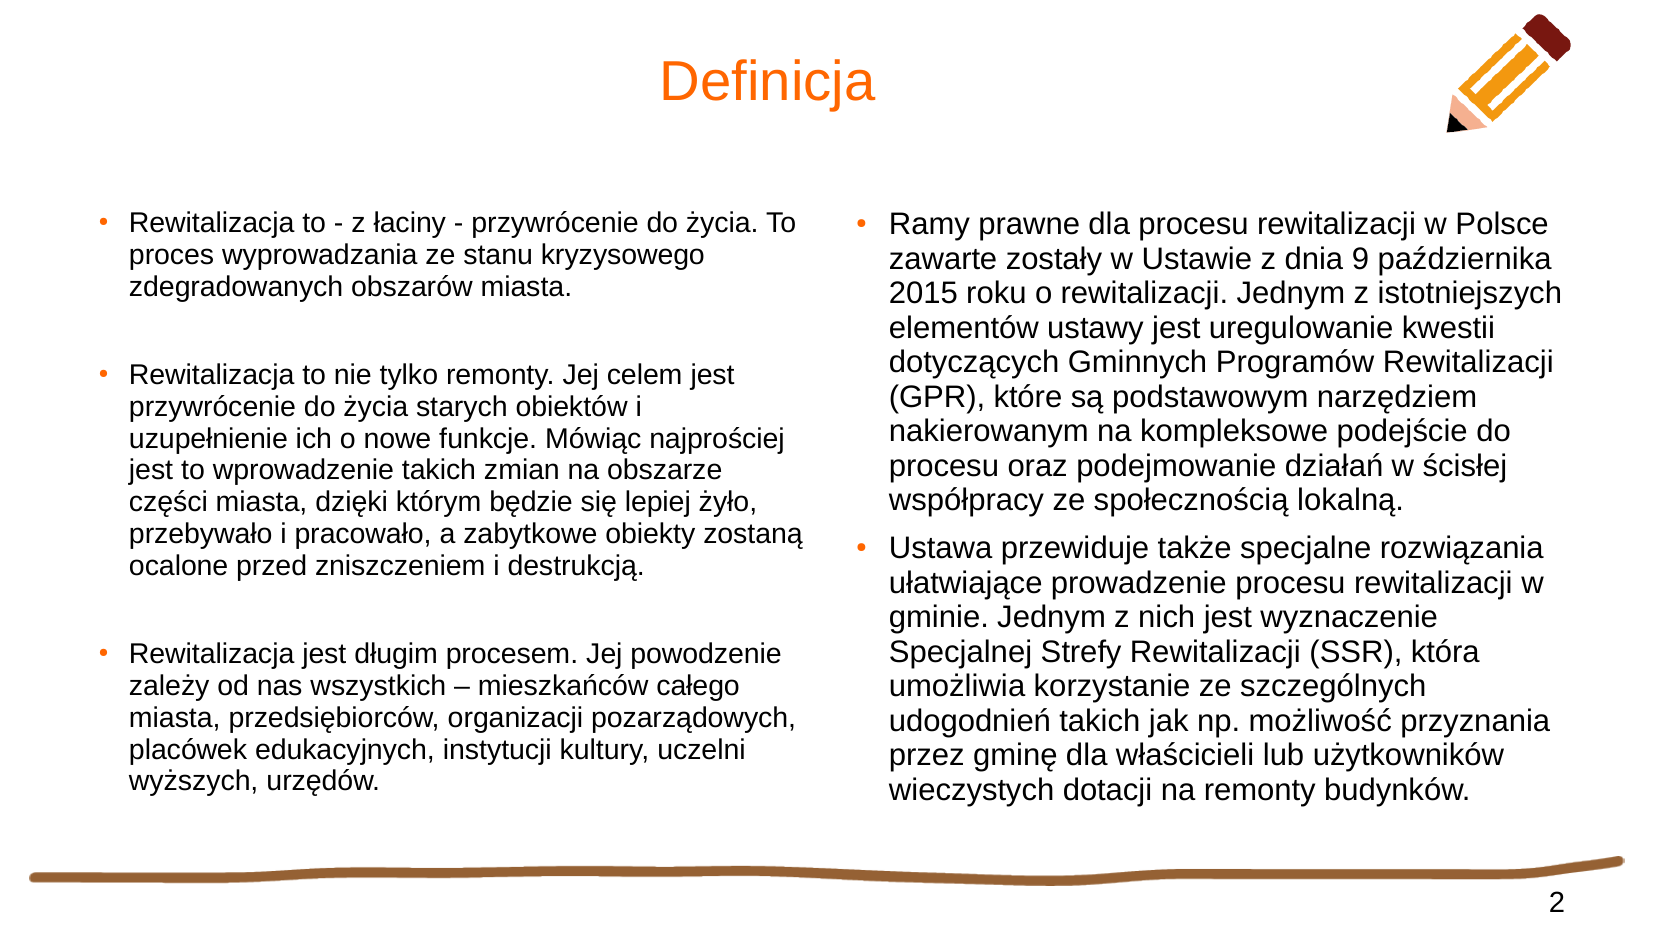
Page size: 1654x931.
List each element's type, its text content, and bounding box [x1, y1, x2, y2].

list Ramy prawne dla procesu rewitalizacji w Polsce zawarte zostały w Ustawie z dnia 9 października 2015 roku o rewitalizacji. Jednym z istotniejszych elementów ustawy jest uregulowanie kwestii dotyczących Gminnych Programów Rewitalizacji (GPR), które są podstawowym narzędziem nakierowanym na kompleksowe podejście do procesu oraz podejmowanie działań w ścisłej współpracy ze społecznością lokalną. Ustawa przewiduje także specjalne rozwiązania ułatwiające prowadzenie procesu rewitalizacji w gminie. Jednym z nich jest wyznaczenie Specjalnej Strefy Rewitalizacji (SSR), która umożliwia korzystanie ze szczególnych udogodnień takich jak np. możliwość przyznania przez gminę dla właścicieli lub użytkowników wieczystych dotacji na remonty budynków. [845, 206, 1566, 827]
title Definicja [88, 29, 1447, 133]
picture [29, 856, 1625, 886]
picture [1446, 14, 1571, 133]
list Rewitalizacja to - z łaciny - przywrócenie do życia. To proces wyprowadzania ze stanu kryzysowego zdegradowanych obszarów miasta. Rewitalizacja to nie tylko remonty. Jej celem jest przywrócenie do życia starych obiektów i uzupełnienie ich o nowe funkcje. Mówiąc najprościej jest to wprowadzenie takich zmian na obszarze części miasta, dzięki którym będzie się lepiej żyło, przebywało i pracowało, a zabytkowe obiekty zostaną ocalone przed zniszczeniem i destrukcją. Rewitalizacja jest długim procesem. Jej powodzenie zależy od nas wszystkich – mieszkańców całego miasta, przedsiębiorców, organizacji pozarządowych, placówek edukacyjnych, instytucji kultury, uczelni wyższych, urzędów. [88, 206, 809, 857]
